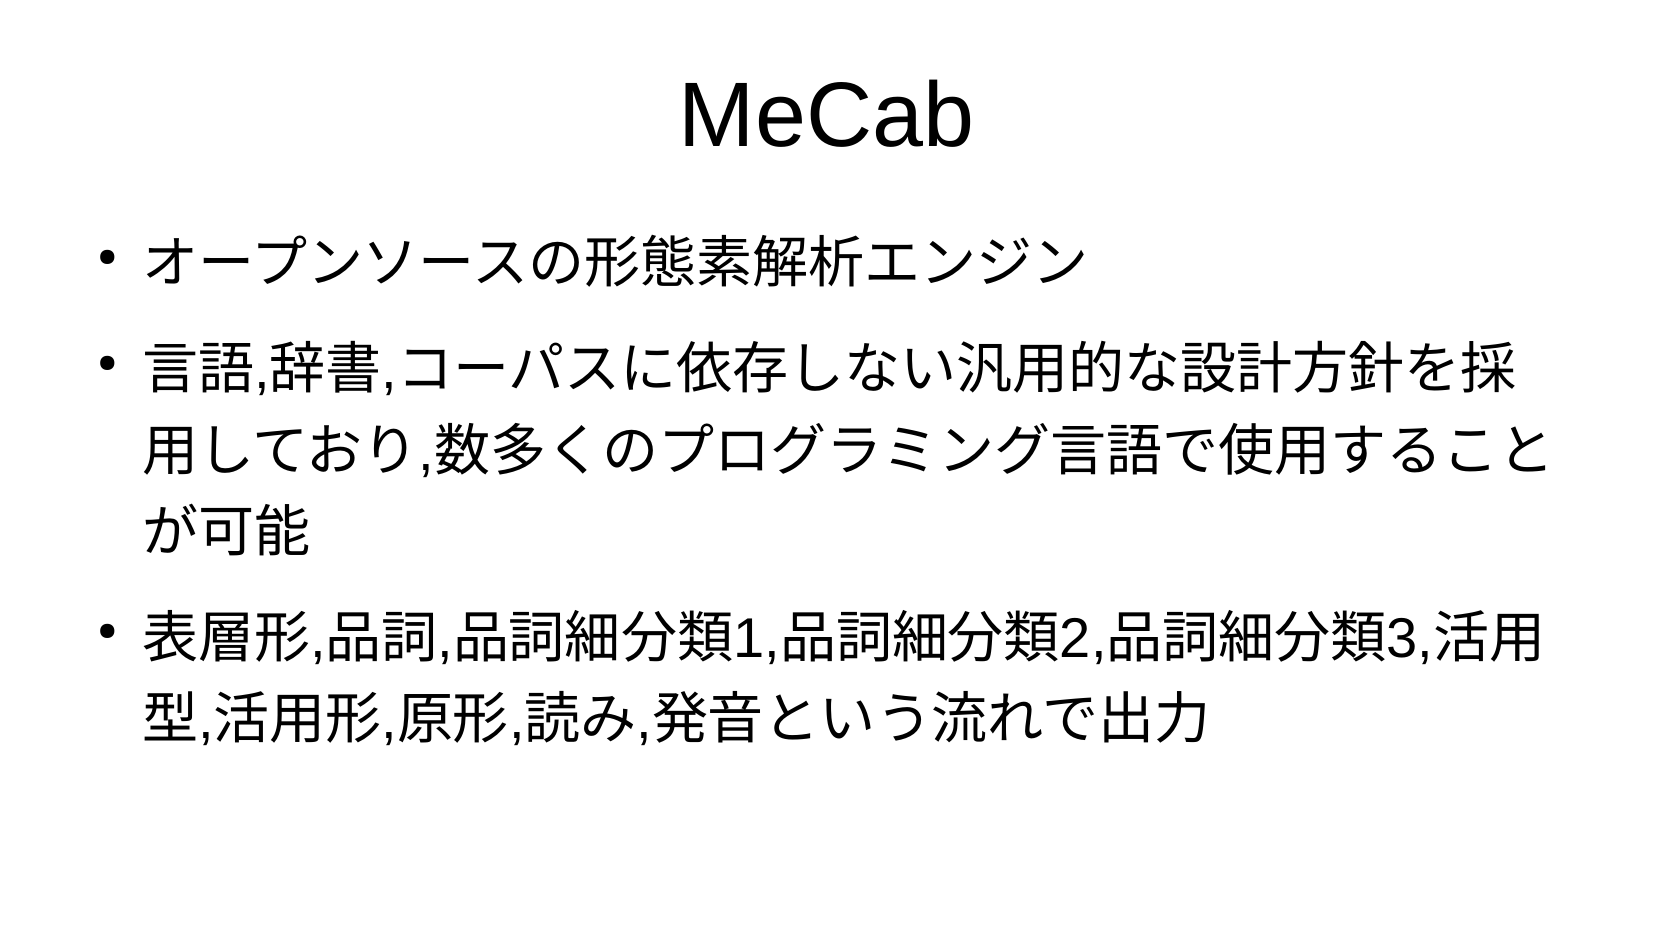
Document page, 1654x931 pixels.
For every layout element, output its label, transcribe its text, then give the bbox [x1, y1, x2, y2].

list オープンソースの形態素解析エンジン 言語,辞書,コーパスに依存しない汎用的な設計方針を採用しており,数多くのプログラミング言語で使用することが可能 表層形,品詞,品詞細分類1,品詞細分類2,品詞細分類3,活用型,活用形,原形,読み,発音という流れで出力 [82, 217, 1571, 758]
title MeCab [82, 37, 1571, 193]
